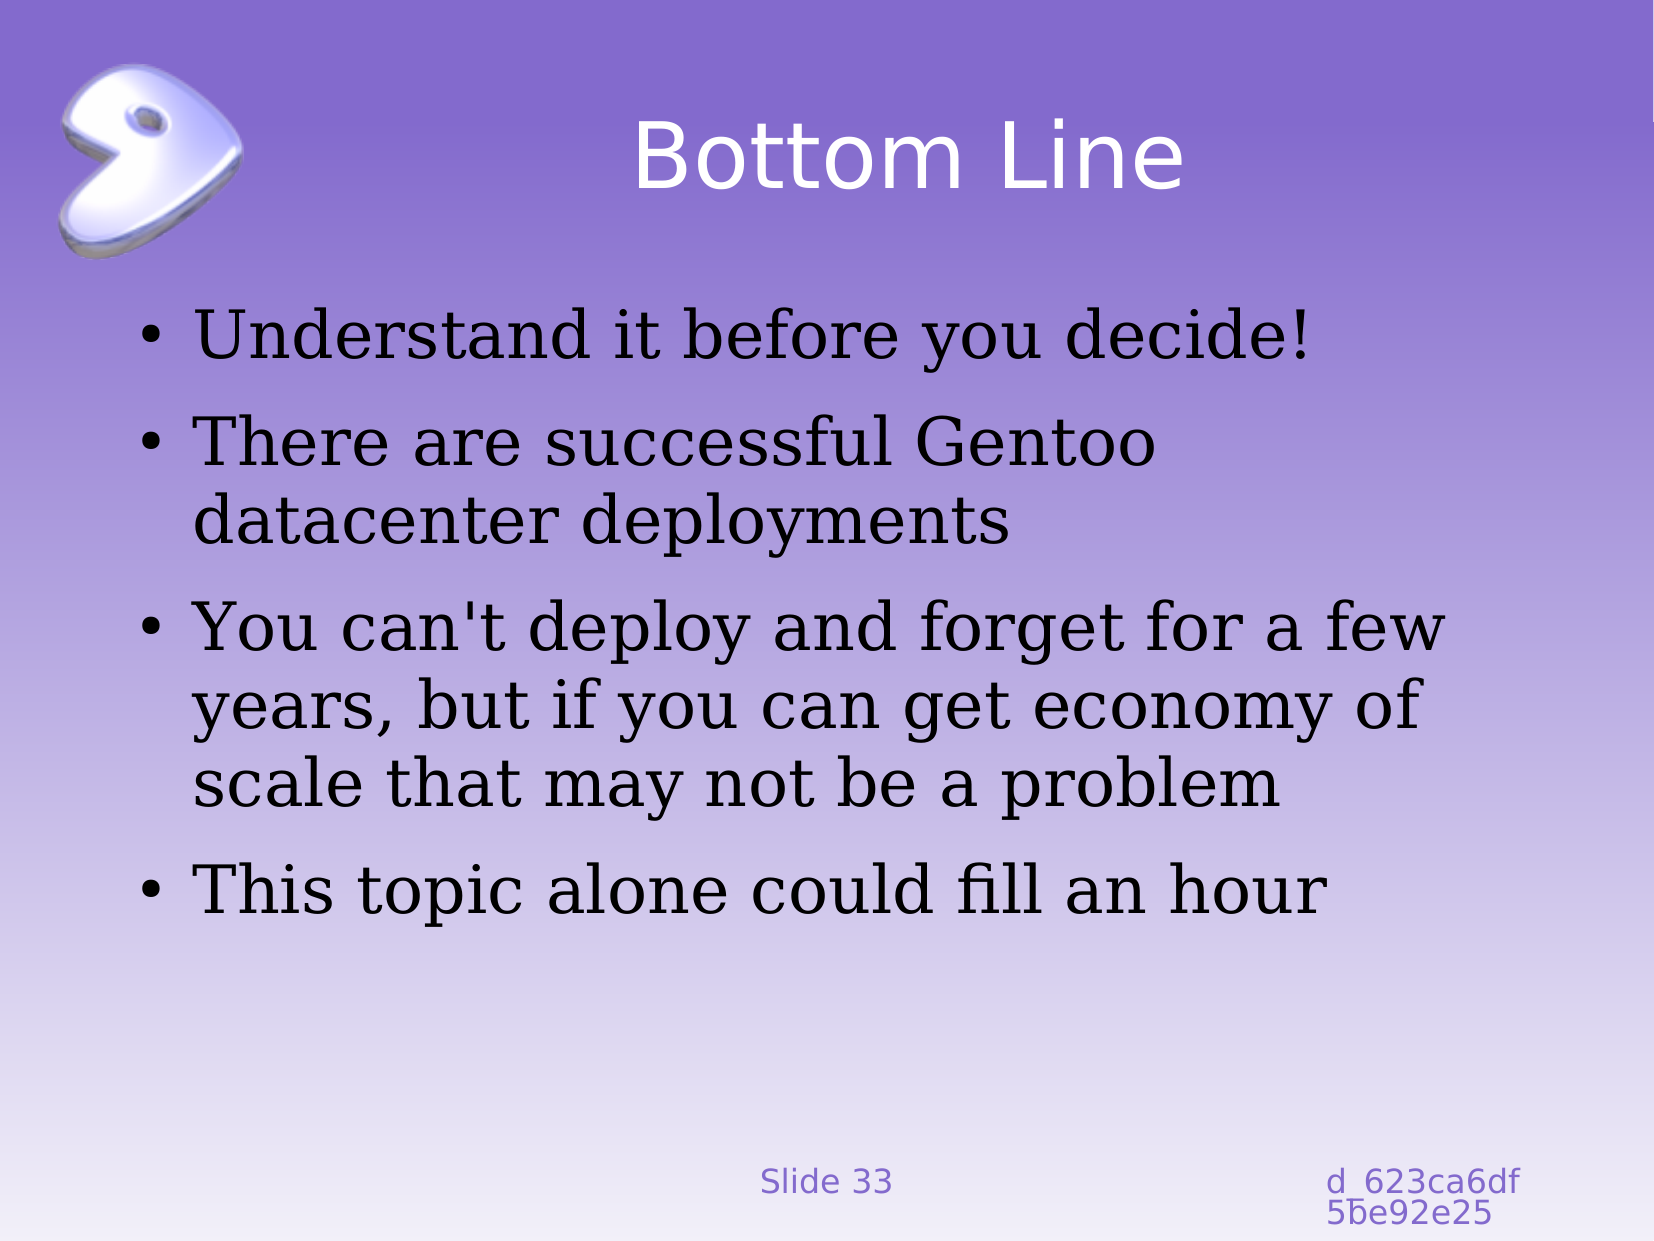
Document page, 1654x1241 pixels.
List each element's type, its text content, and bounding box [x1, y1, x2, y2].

picture [49, 61, 248, 266]
title Bottom Line [288, 44, 1531, 268]
list Understand it before you decide! There are successful Gentoo datacenter deployments You can't deploy and forget for a few years, but if you can get economy of scale that may not be a problem This topic alone could fill an hour [121, 296, 1534, 1127]
